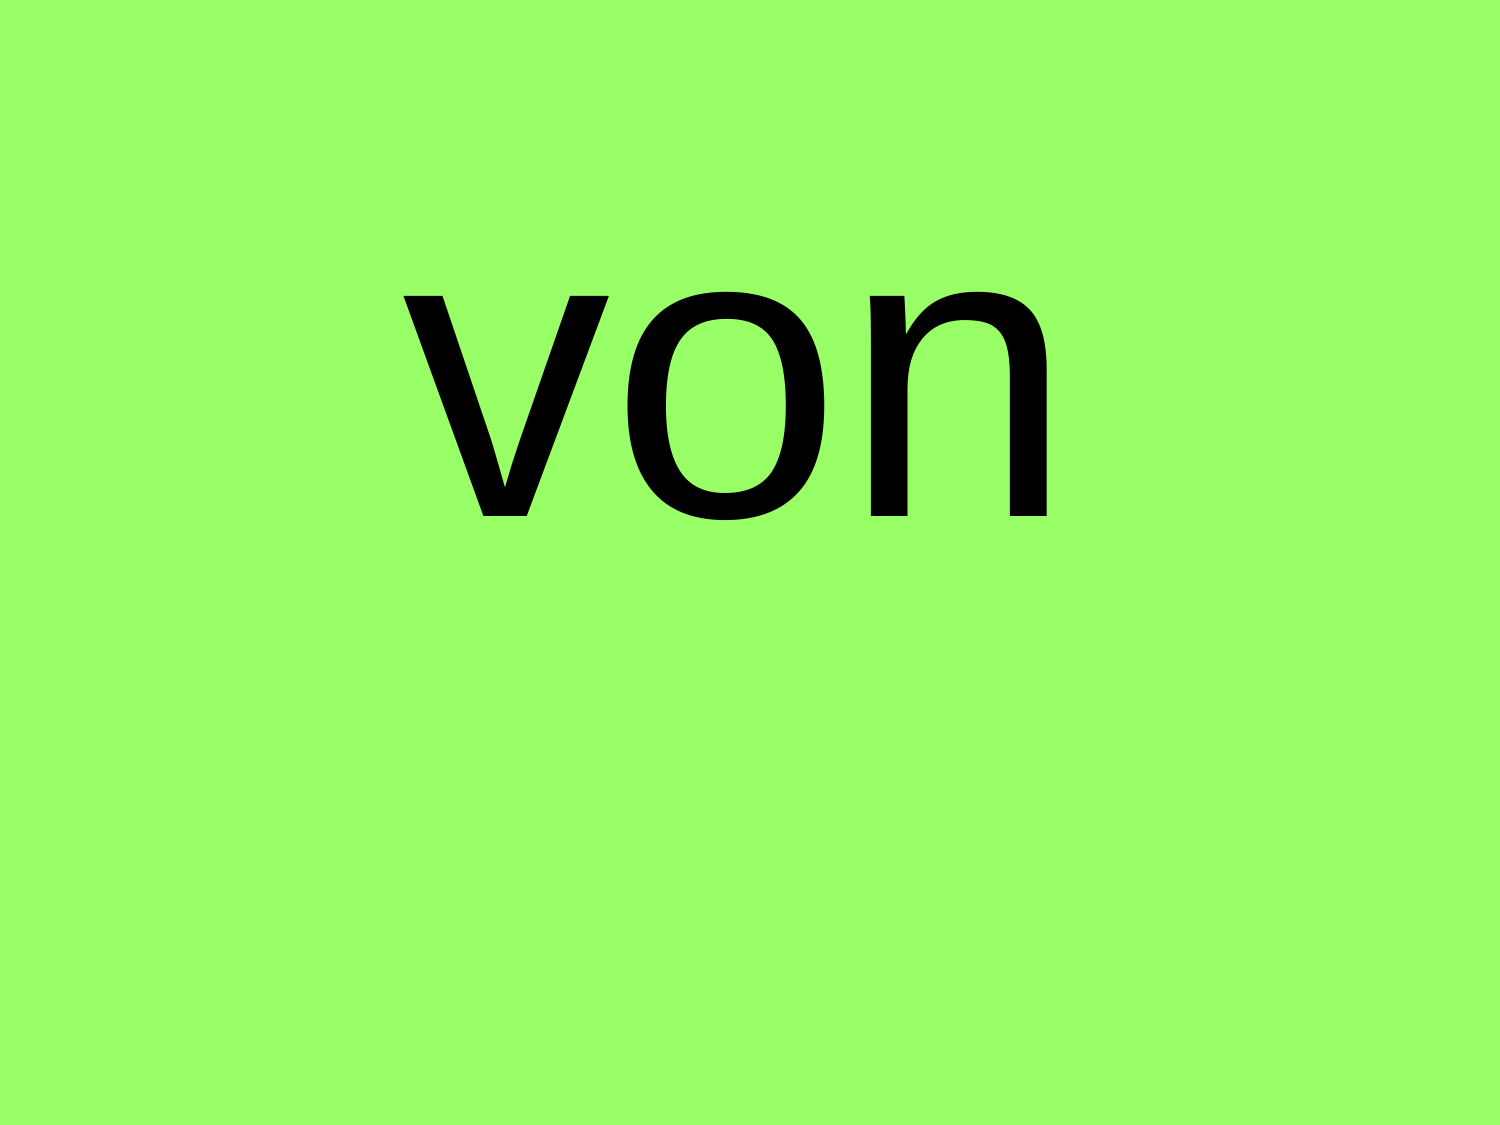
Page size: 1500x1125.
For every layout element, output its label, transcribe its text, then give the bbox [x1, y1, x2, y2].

title von [88, 92, 1388, 608]
